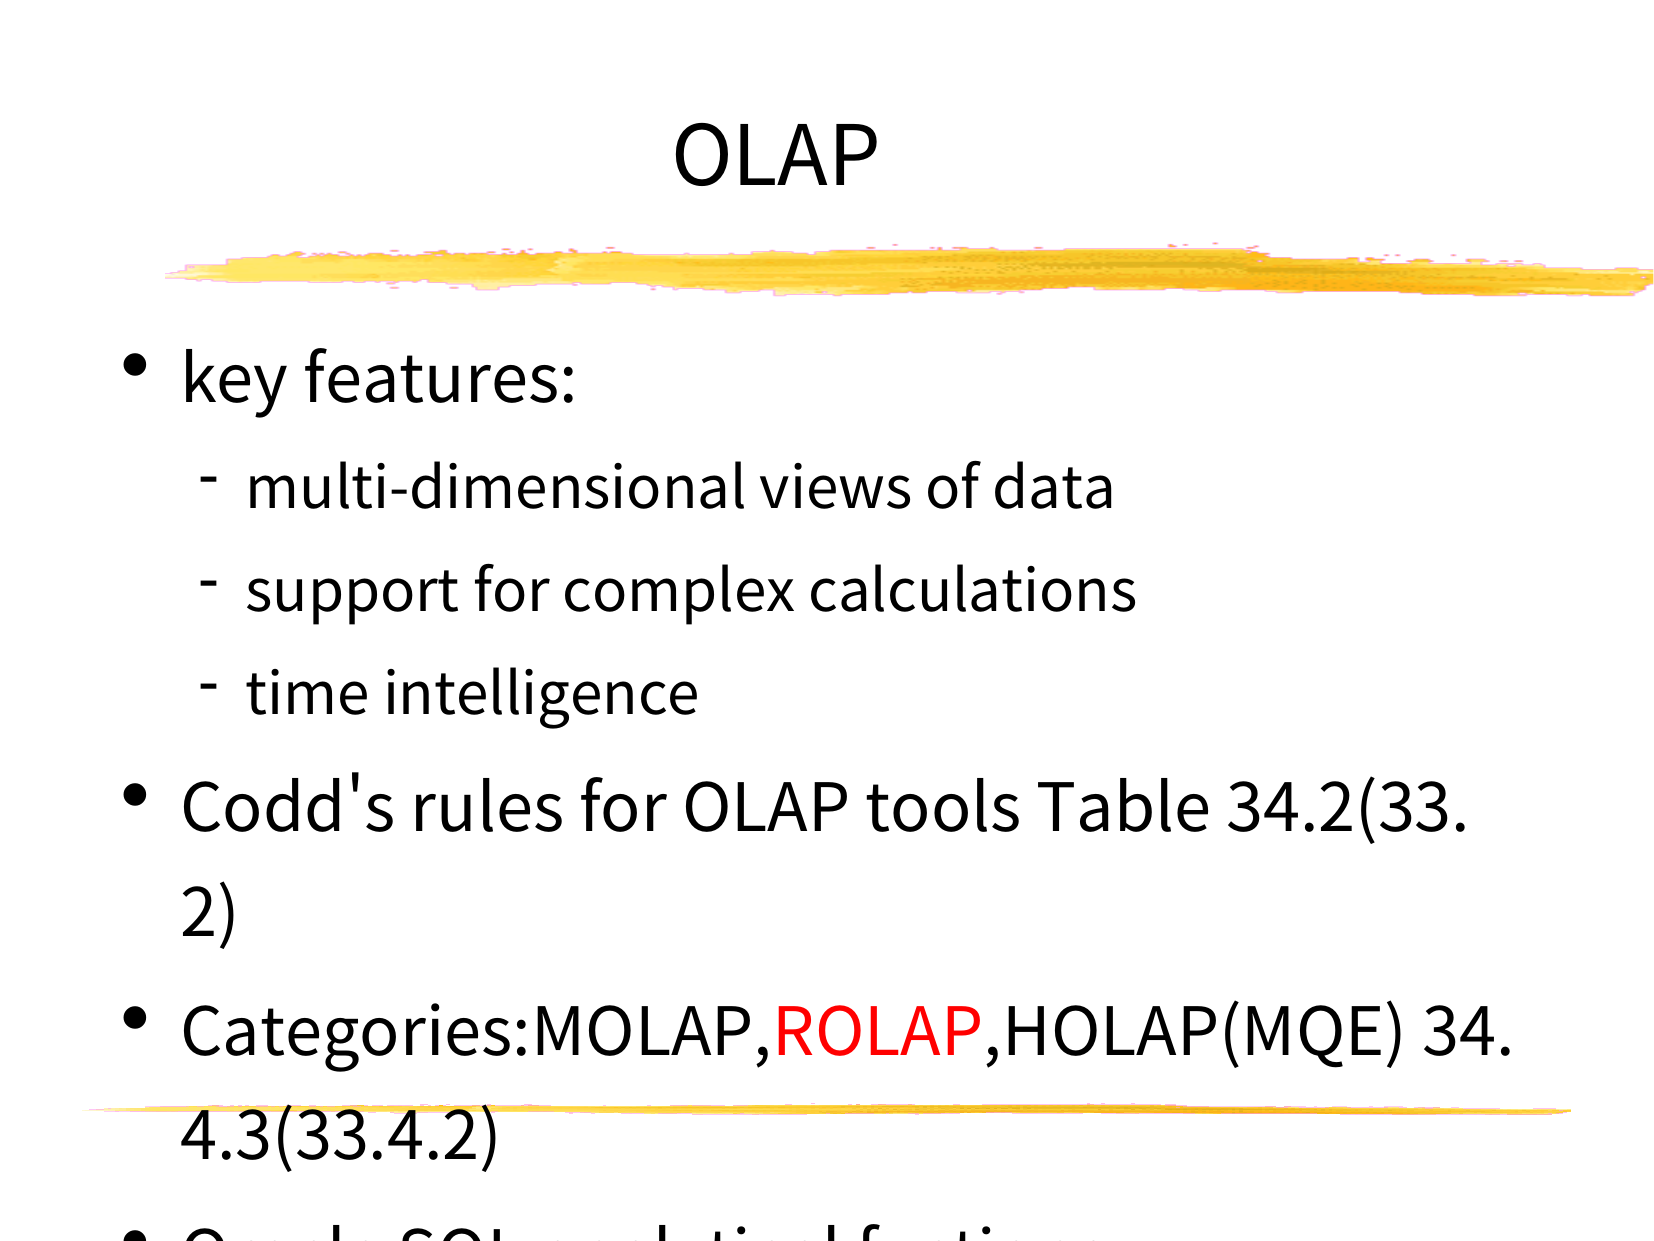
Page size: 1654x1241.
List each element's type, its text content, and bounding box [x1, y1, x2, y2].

picture [1530, 1102, 1571, 1117]
title OLAP [73, 39, 1479, 249]
picture [165, 237, 1654, 308]
list key features: multi-dimensional views of data support for complex calculations time intelligence Codd's rules for OLAP tools Table 34.2(33.2) Categories:MOLAP,ROLAP,HOLAP(MQE) 34.4.3(33.4.2) Oracle SQL analytical fuctions: Table 34.7(33.7) [124, 316, 1530, 1125]
picture [82, 1102, 124, 1117]
